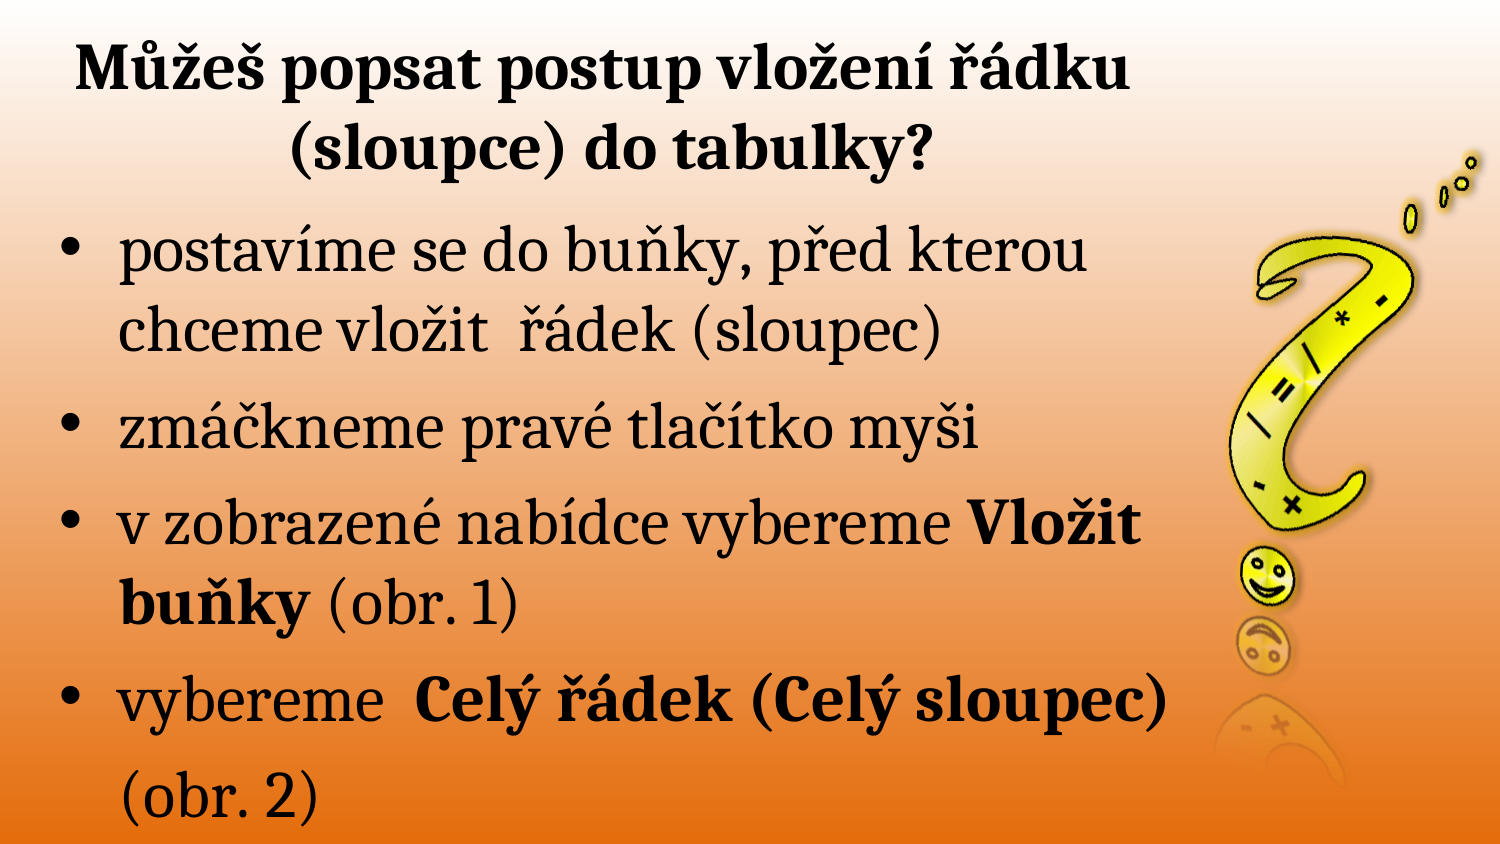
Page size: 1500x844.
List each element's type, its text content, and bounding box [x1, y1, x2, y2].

picture [1184, 121, 1500, 844]
title Můžeš popsat postup vložení řádku (sloupce) do tabulky? [0, 14, 1223, 190]
text_box postavíme se do buňky, před kterou chceme vložit řádek (sloupec) zmáčkneme pravé tlačítko myši v zobrazené nabídce vybereme Vložit buňky (obr. 1) vybereme Celý řádek (Celý sloupec) (obr. 2) [0, 197, 1235, 844]
